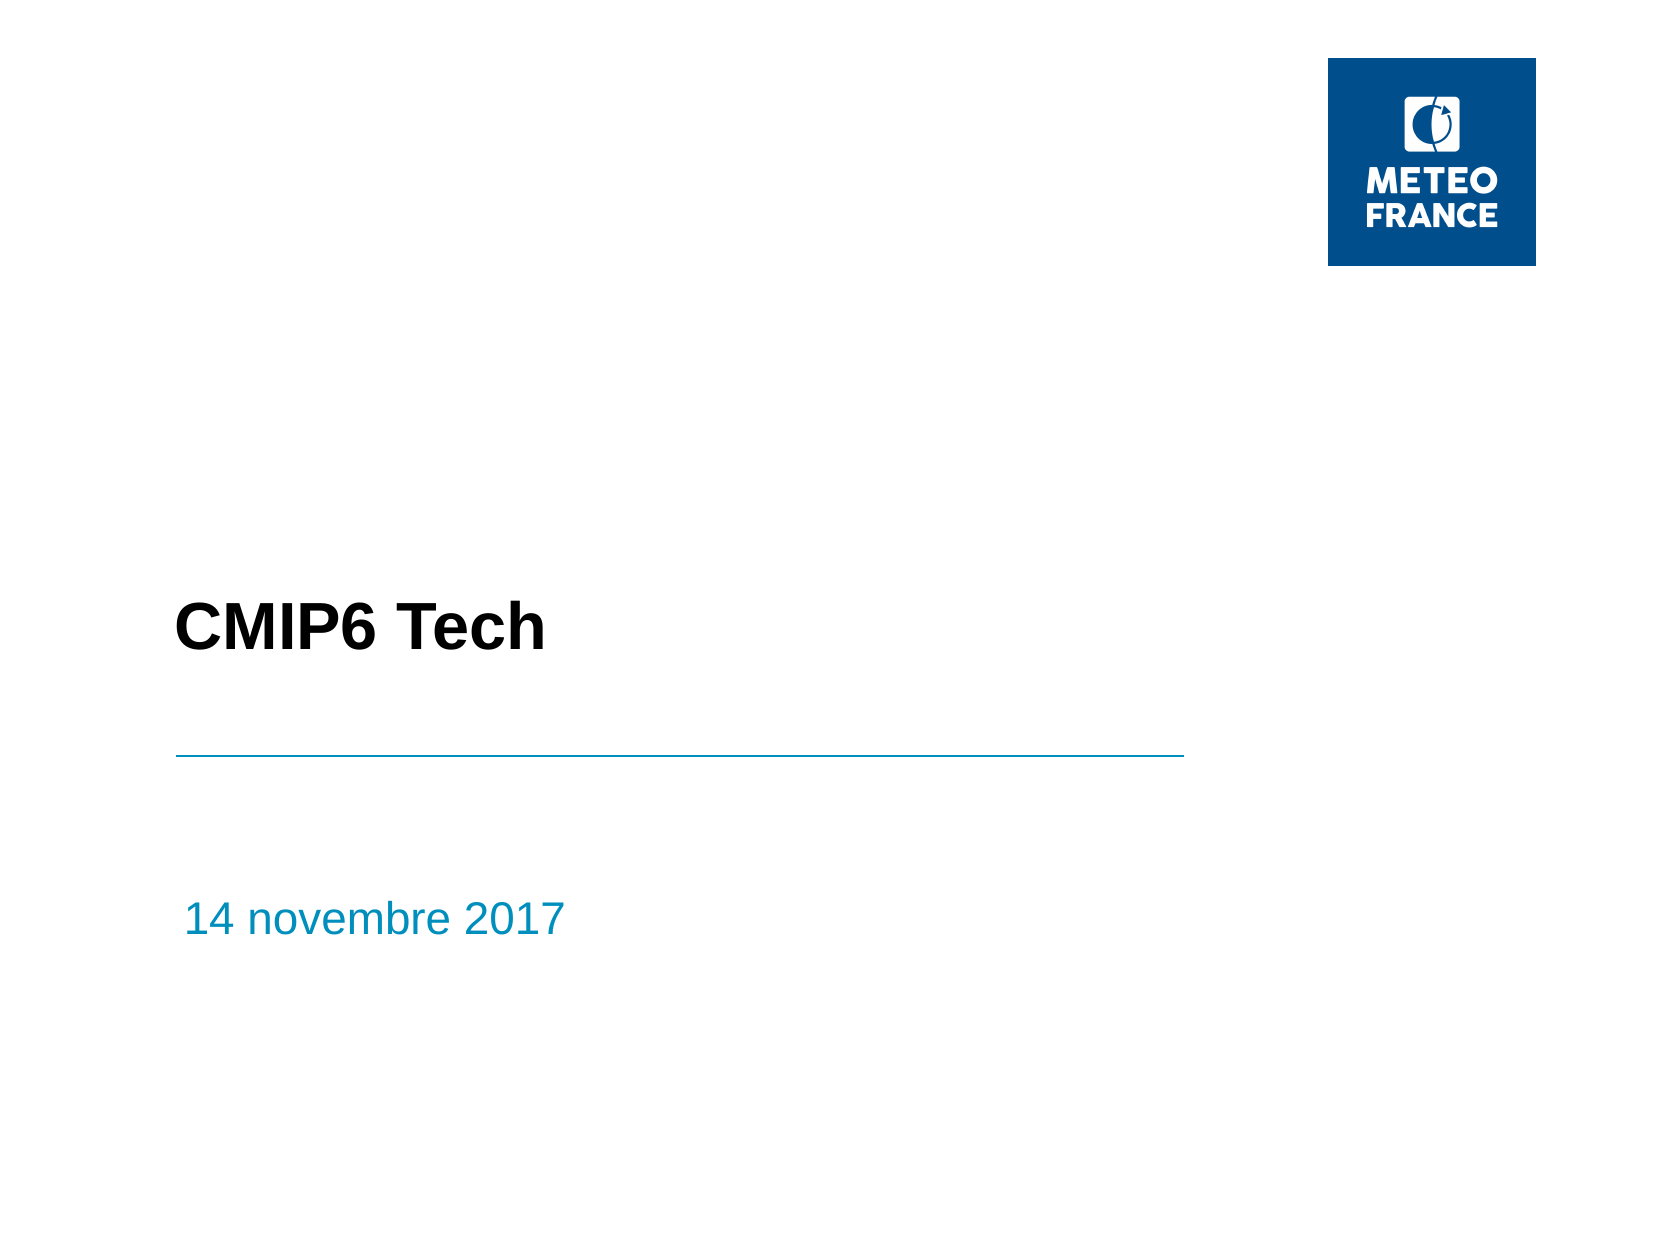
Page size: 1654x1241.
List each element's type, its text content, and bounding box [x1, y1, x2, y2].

title CMIP6 Tech [174, 513, 1518, 739]
picture [1328, 58, 1536, 266]
title 14 novembre 2017 [183, 813, 1542, 973]
